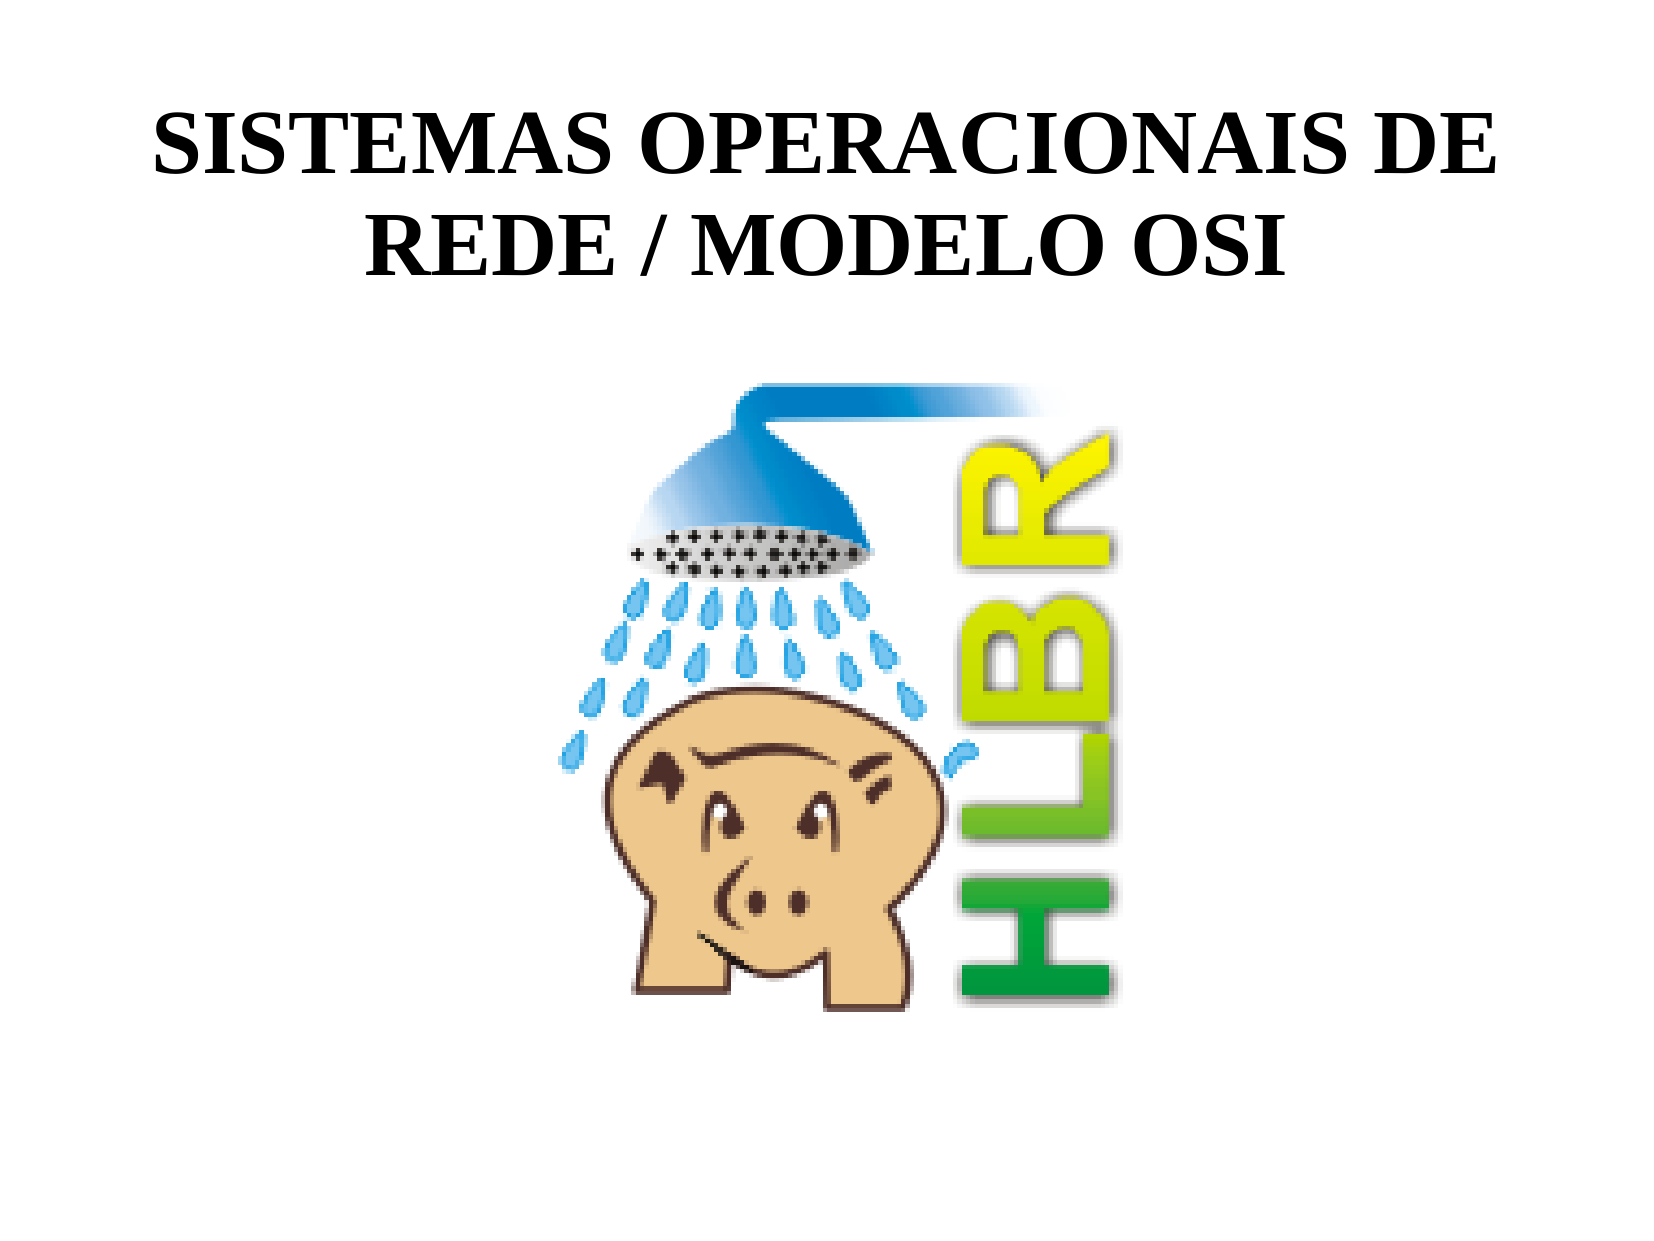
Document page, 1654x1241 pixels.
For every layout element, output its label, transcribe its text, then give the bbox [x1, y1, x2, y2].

title SISTEMAS OPERACIONAIS DE REDE / MODELO OSI [59, 76, 1595, 312]
text_box [1311, 17, 1636, 402]
picture [558, 383, 1123, 1026]
